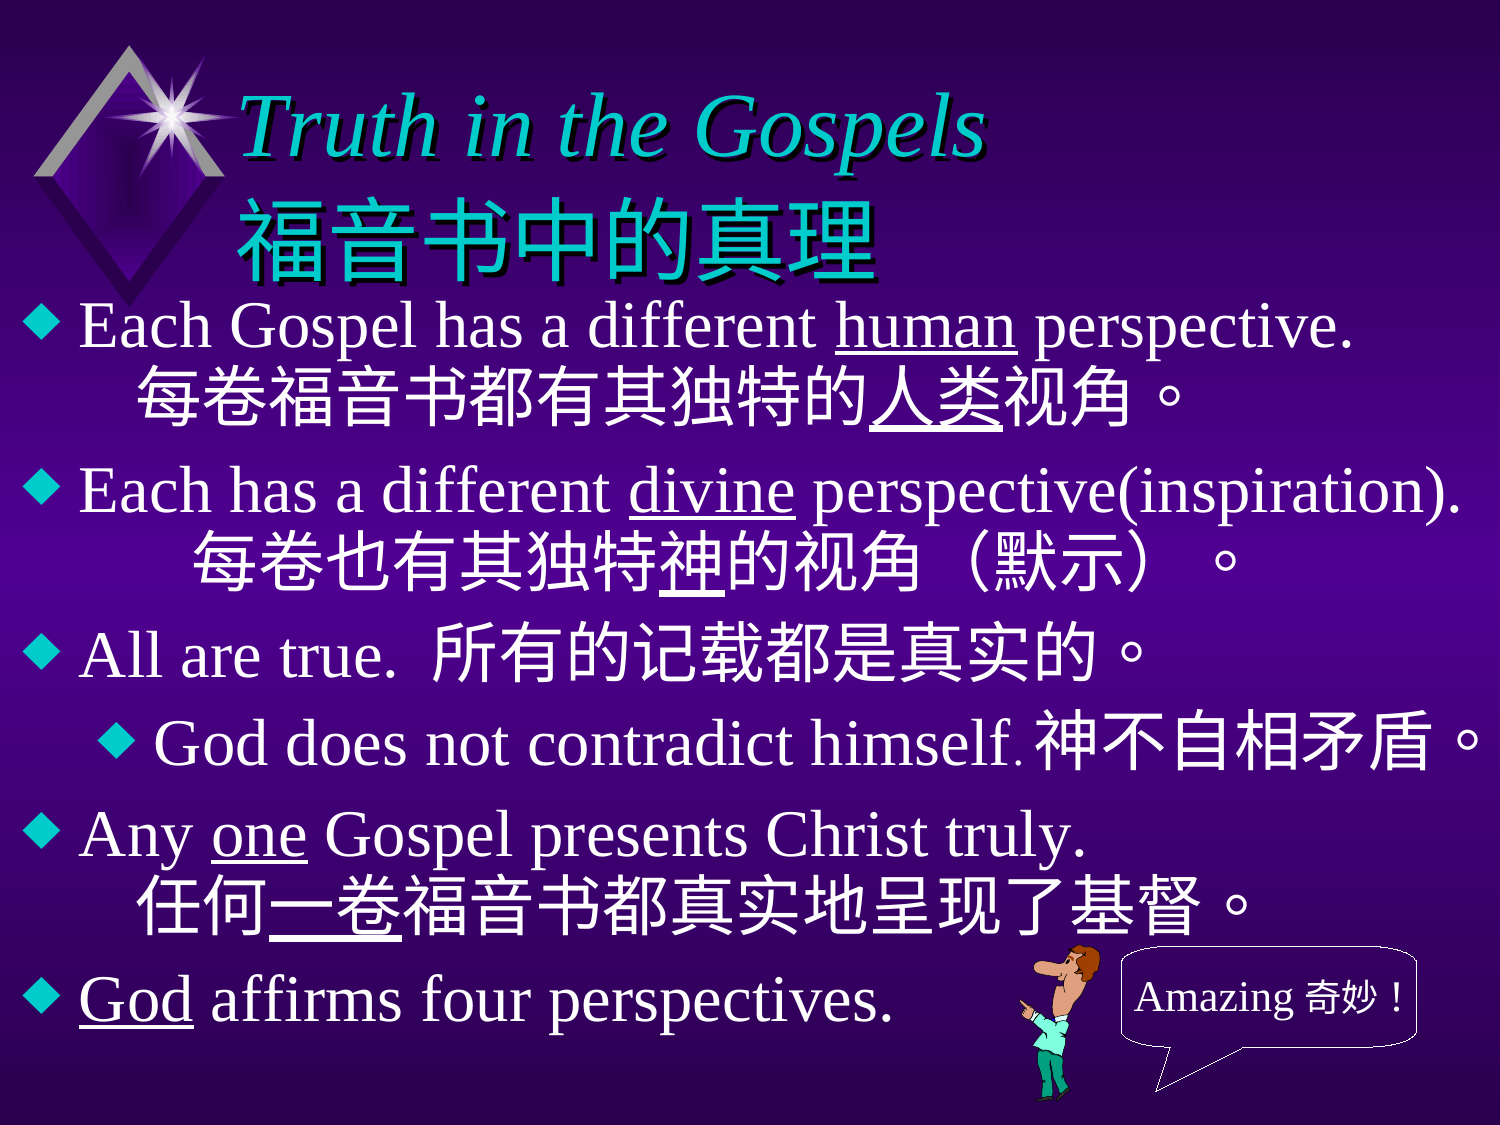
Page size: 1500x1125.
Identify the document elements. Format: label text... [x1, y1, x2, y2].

text_box Amazing奇妙! [1121, 946, 1417, 1092]
title Truth in the Gospels 福音书中的真理 [220, 65, 1384, 280]
chart [1018, 944, 1101, 1102]
list Each Gospel has a different human perspective. 每卷福音书都有其独特的人类视角。 Each has a different divine perspective(inspiration). 每卷也有其独特神的视角（默示）。 All are true. 所有的记载都是真实的。 God does not contradict himself.神不自相矛盾。 Any one Gospel presents Christ truly. 任何一卷福音书都真实地呈现了基督。 God affirms four perspectives. [7, 280, 1500, 1118]
